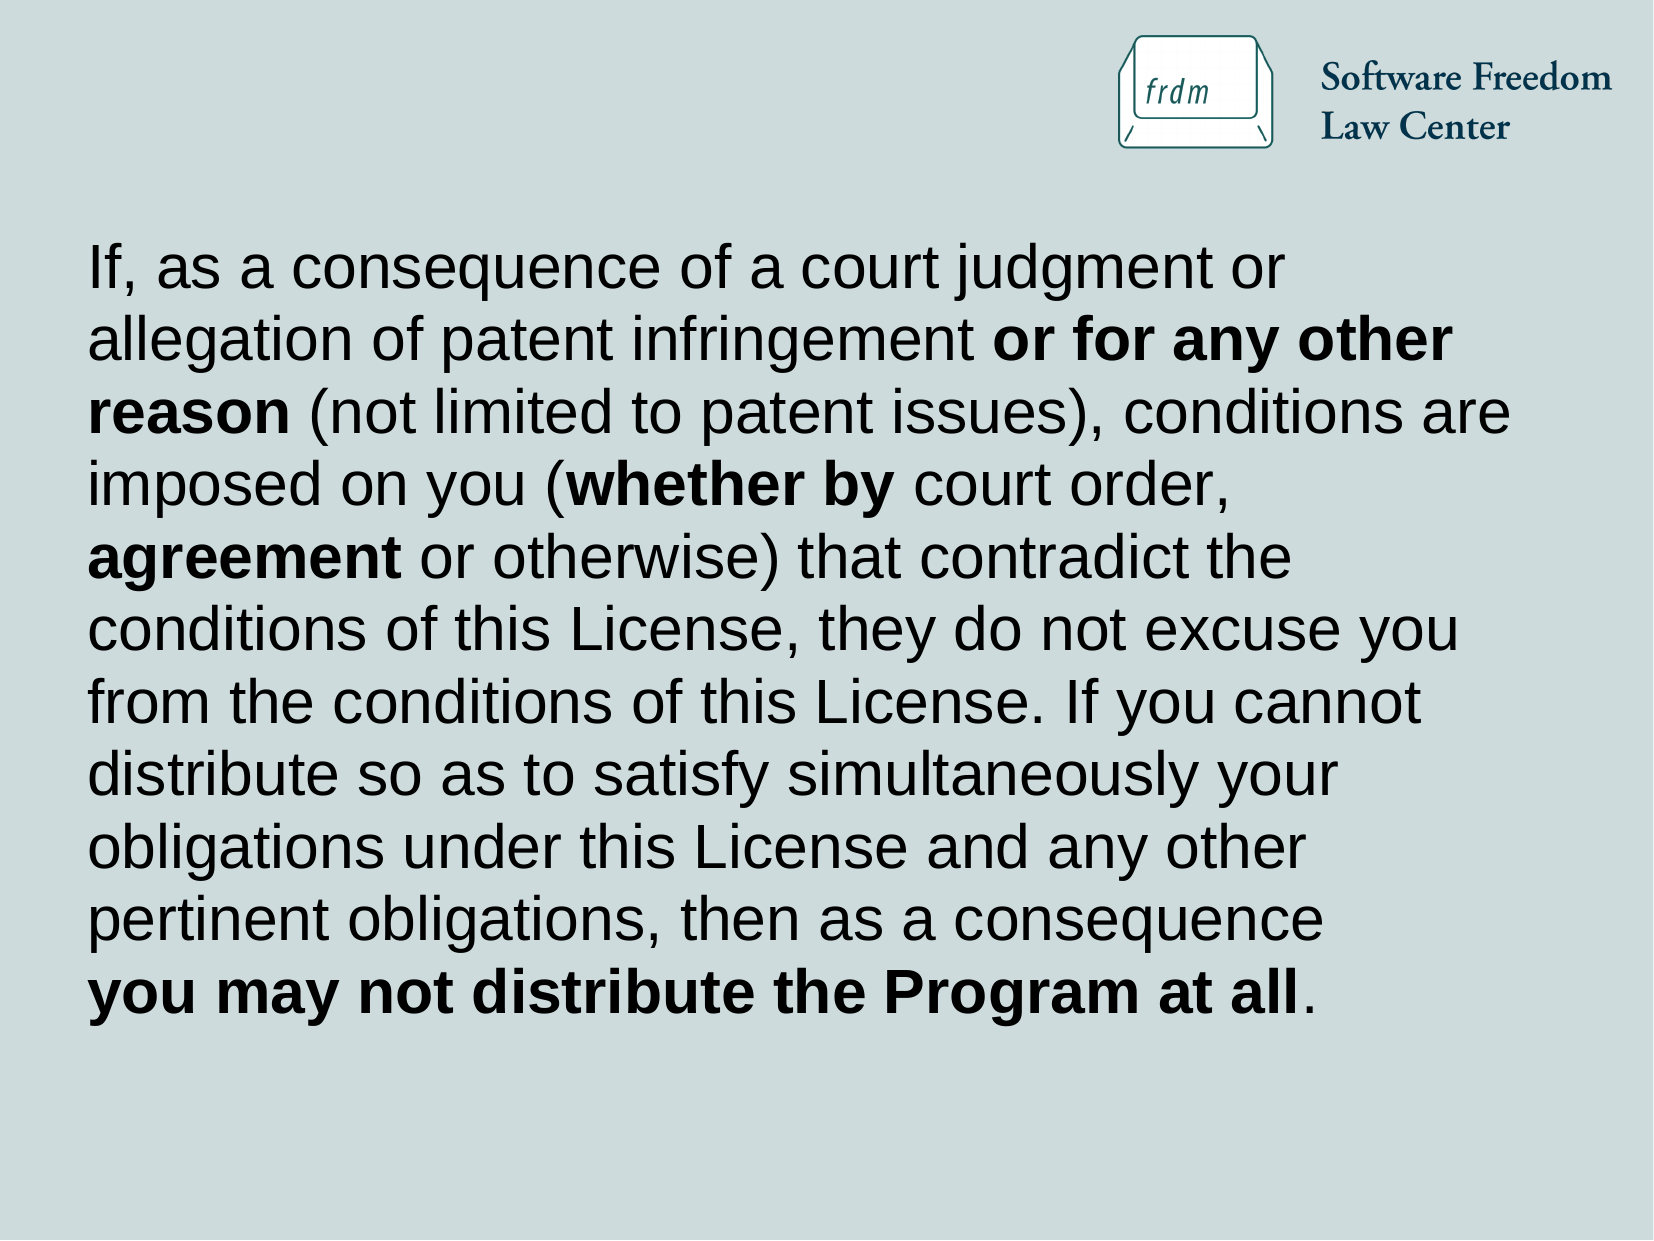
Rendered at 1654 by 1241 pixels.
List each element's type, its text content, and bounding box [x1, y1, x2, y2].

picture [1118, 35, 1613, 151]
title If, as a consequence of a court judgment or allegation of patent infringement or for any other reason (not limited to patent issues), conditions are imposed on you (whether by court order, agreement or otherwise) that contradict the conditions of this License, they do not excuse you from the conditions of this License. If you cannot distribute so as to satisfy simultaneously your obligations under this License and any other pertinent obligations, then as a consequence you may not distribute the Program at all. [86, 230, 1538, 1026]
